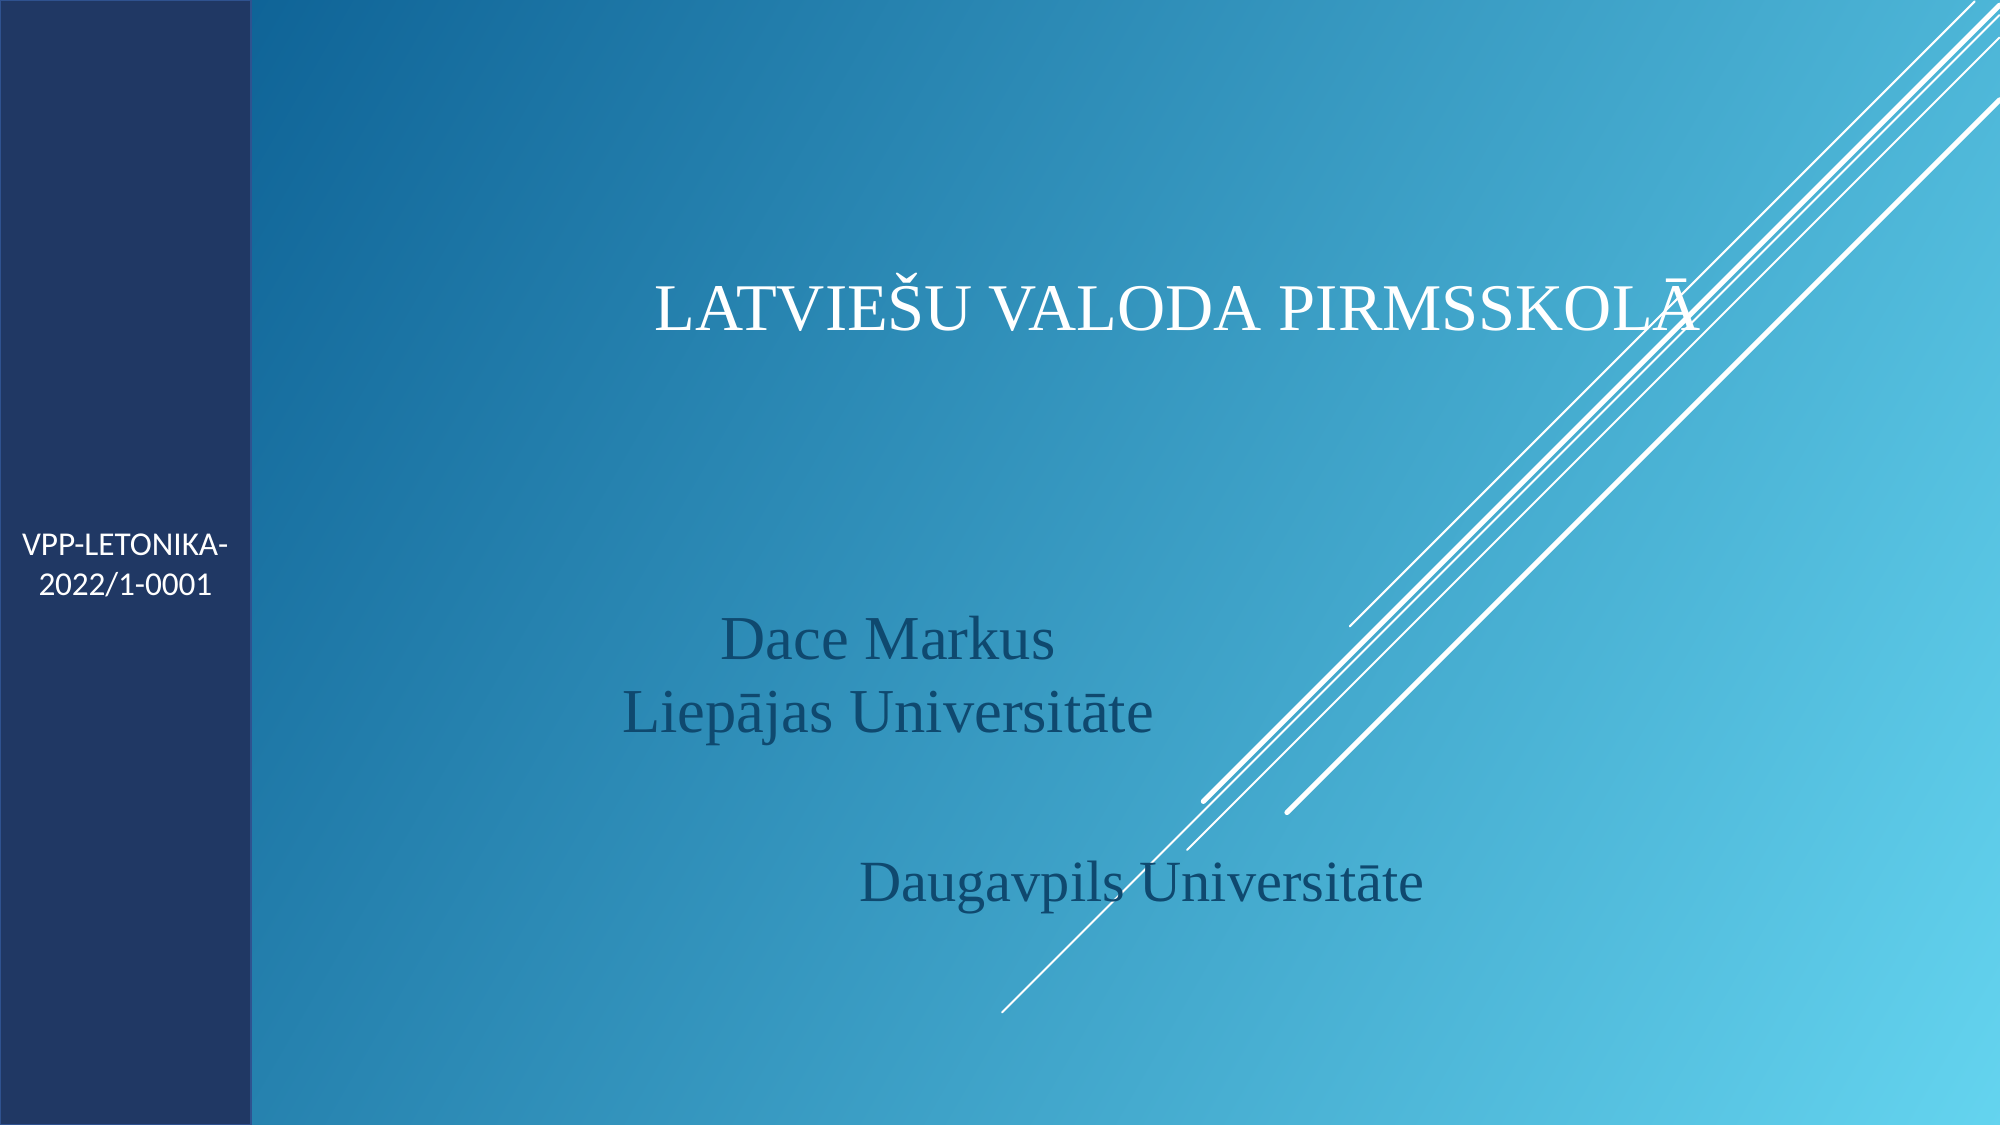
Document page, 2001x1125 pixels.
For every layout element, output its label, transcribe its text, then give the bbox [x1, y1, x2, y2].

text_box VPP-LETONIKA-2022/1-0001 [0, 0, 251, 1125]
subtitle Dace Markus Liepājas Universitāte Daugavpils Universitāte [336, 604, 1903, 980]
title latviešu valodA PIRMSSKOLĀ [404, 90, 1952, 352]
